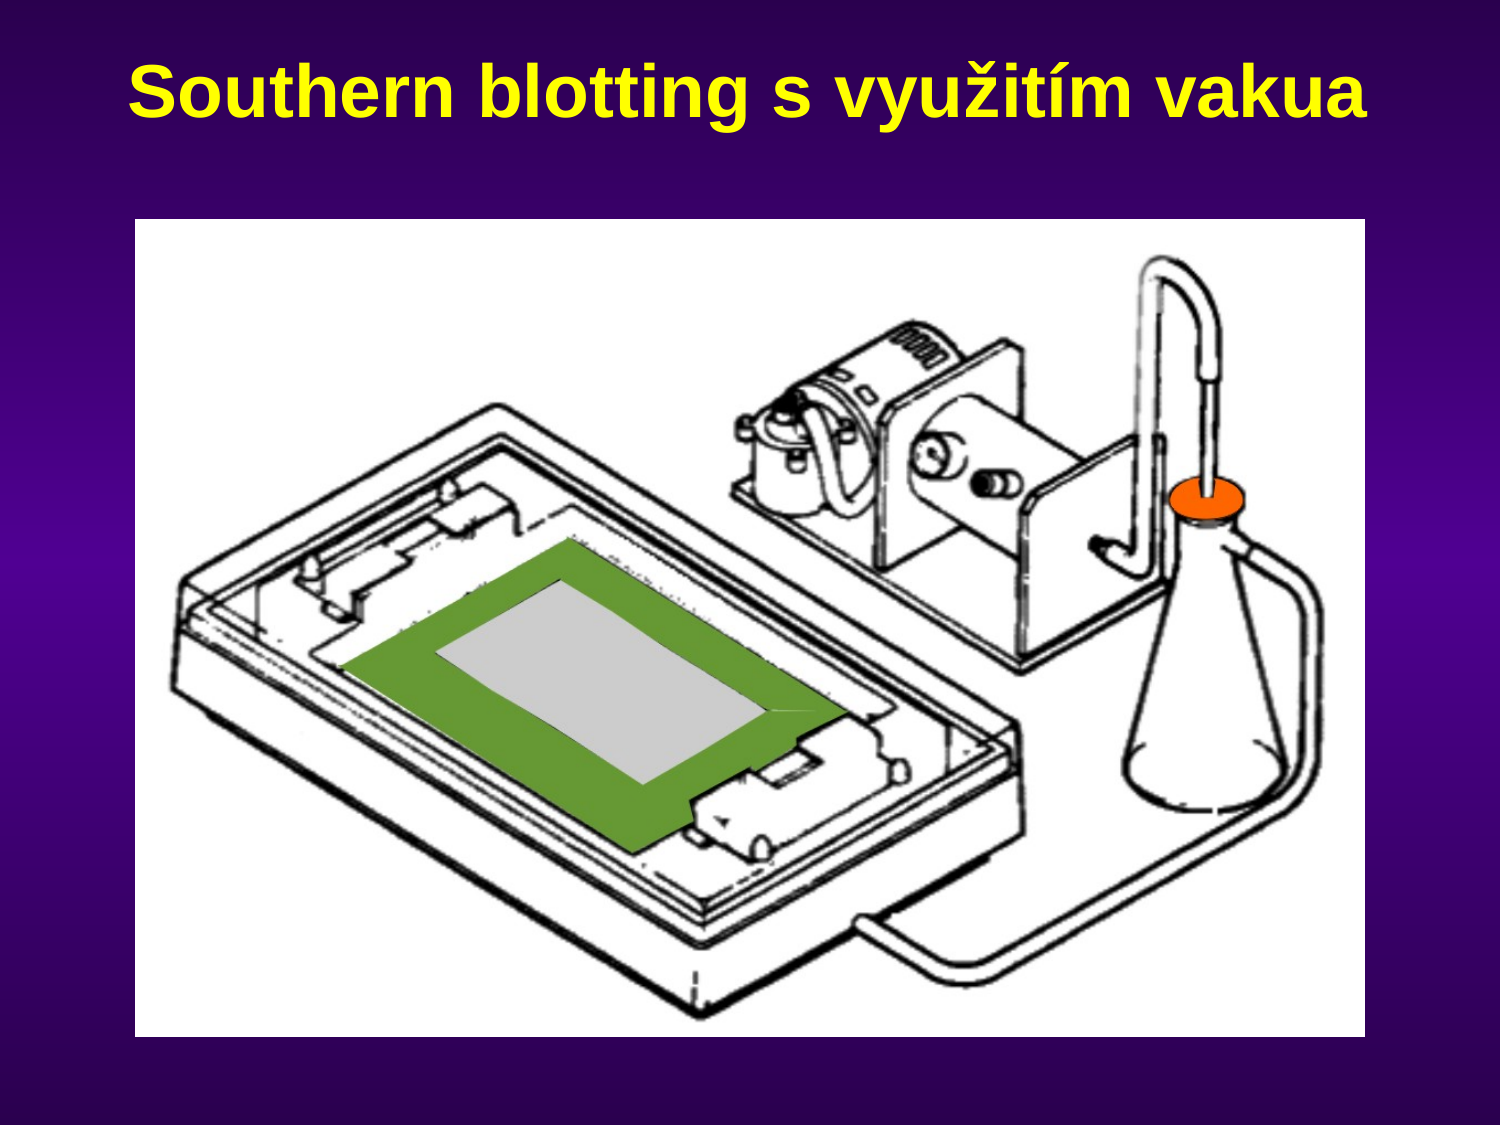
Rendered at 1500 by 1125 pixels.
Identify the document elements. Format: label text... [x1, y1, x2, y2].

picture [135, 219, 1365, 1037]
title Southern blotting s využitím vakua [112, 39, 1388, 145]
